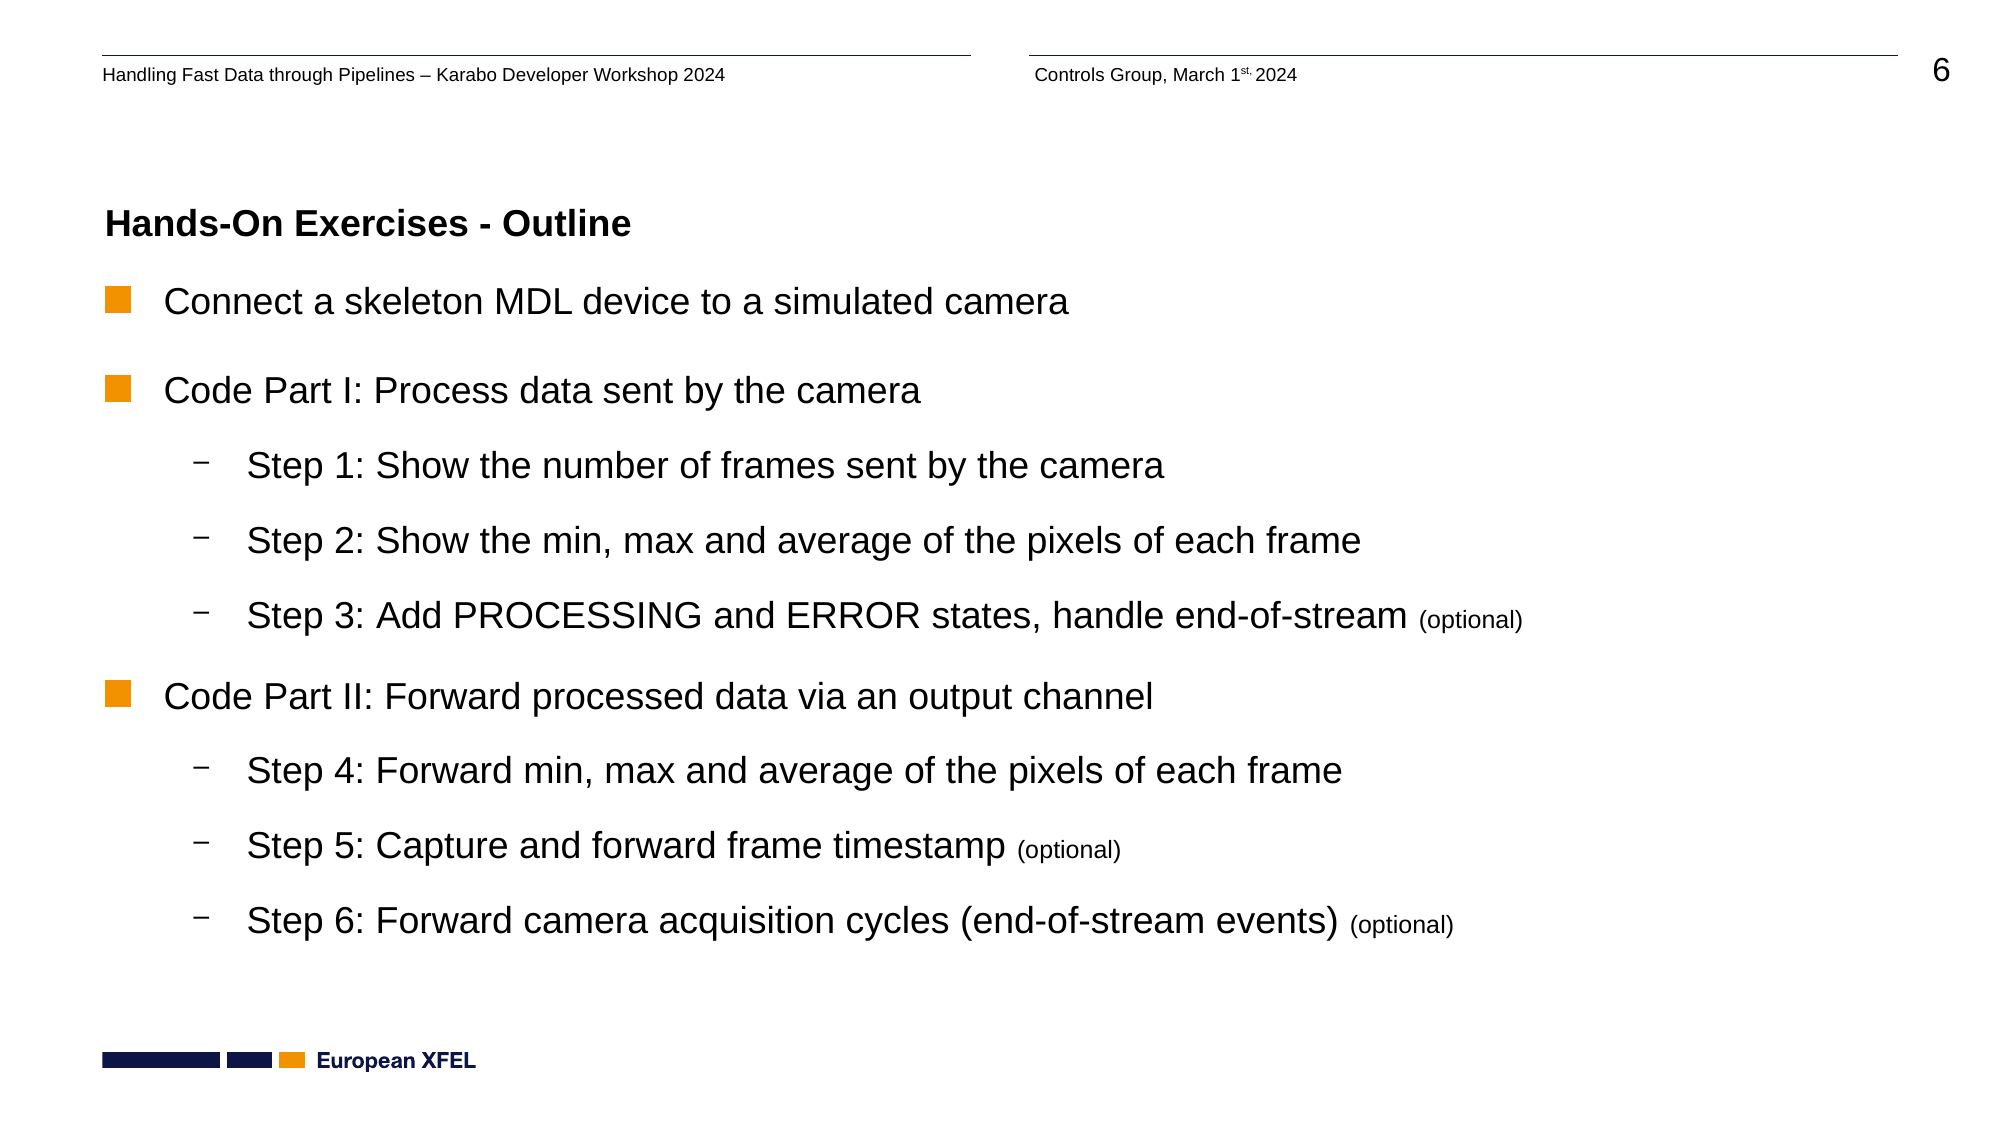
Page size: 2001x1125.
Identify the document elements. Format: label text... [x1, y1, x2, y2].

text_box Hands-On Exercises - Outline [90, 195, 1073, 252]
list Connect a skeleton MDL device to a simulated camera Code Part I: Process data sent by the camera Step 1: Show the number of frames sent by the camera Step 2: Show the min, max and average of the pixels of each frame Step 3: Add PROCESSING and ERROR states, handle end-of-stream (optional) Code Part II: Forward processed data via an output channel Step 4: Forward min, max and average of the pixels of each frame Step 5: Capture and forward frame timestamp (optional) Step 6: Forward camera acquisition cycles (end-of-stream events) (optional) [105, 198, 1966, 559]
